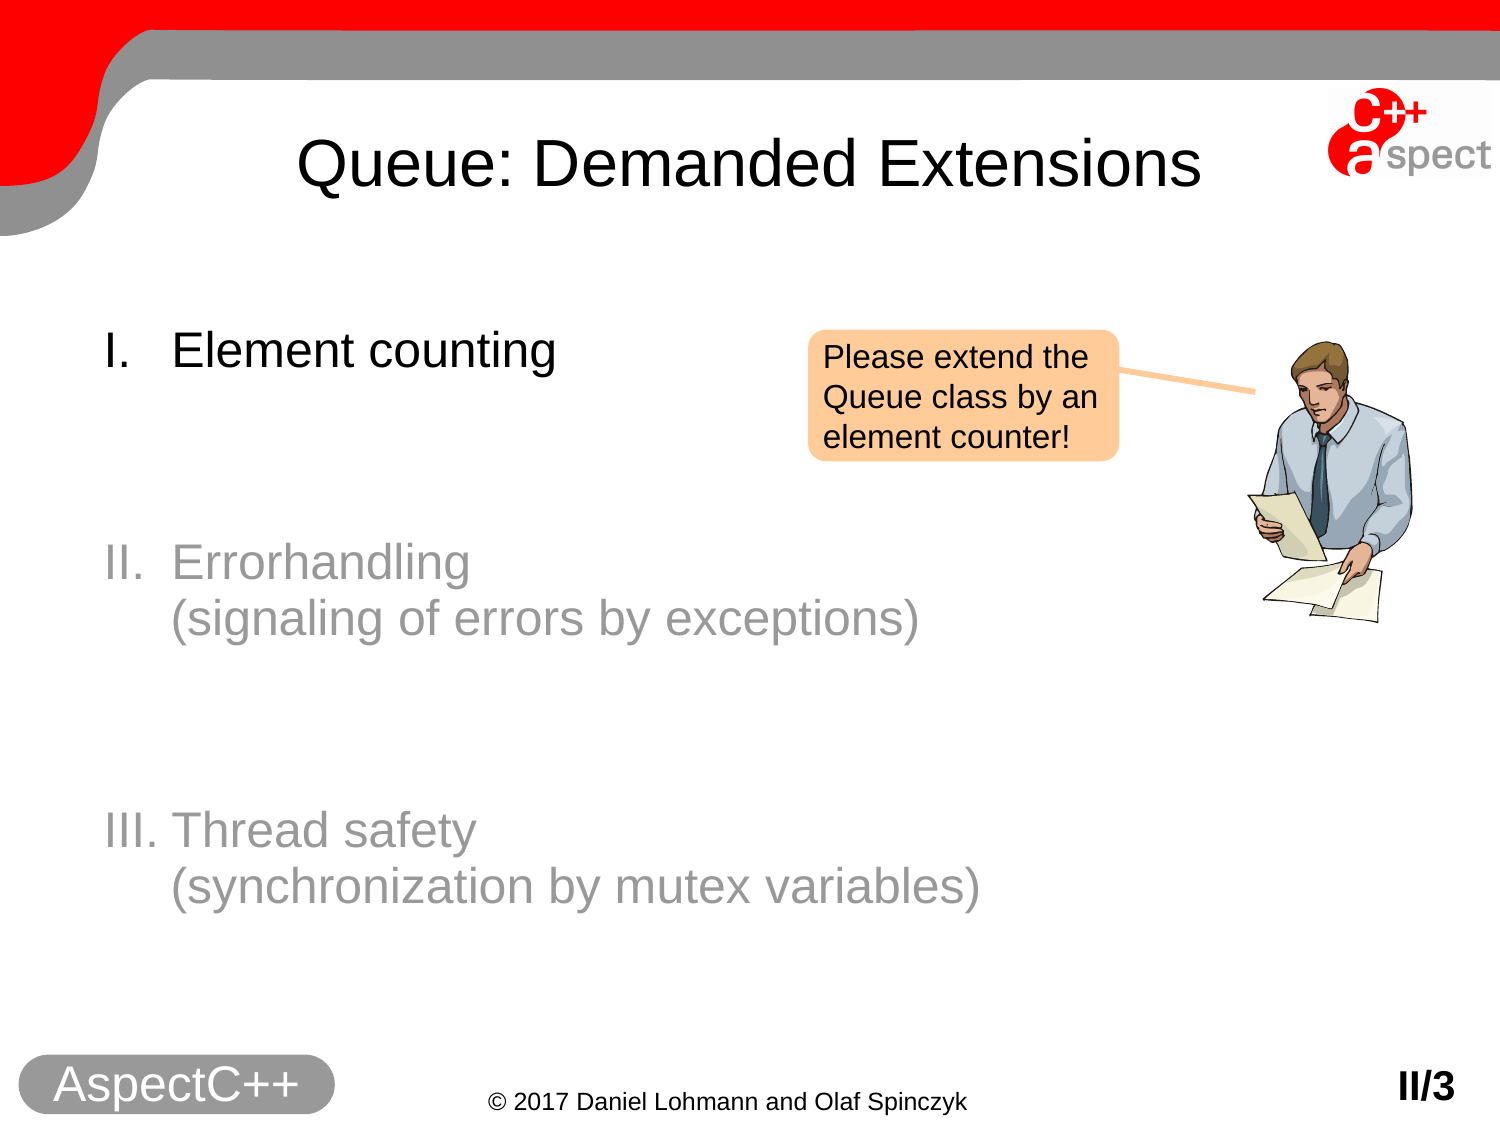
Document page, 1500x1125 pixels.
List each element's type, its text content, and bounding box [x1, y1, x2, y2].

picture [1221, 295, 1413, 635]
title Queue: Demanded Extensions [112, 98, 1388, 223]
text_box Please extend the Queue class by an element counter! [808, 329, 1120, 462]
list I. Element counting II. Errorhandling (signaling of errors by exceptions) III. Thread safety (synchronization by mutex variables) [103, 322, 1442, 1075]
